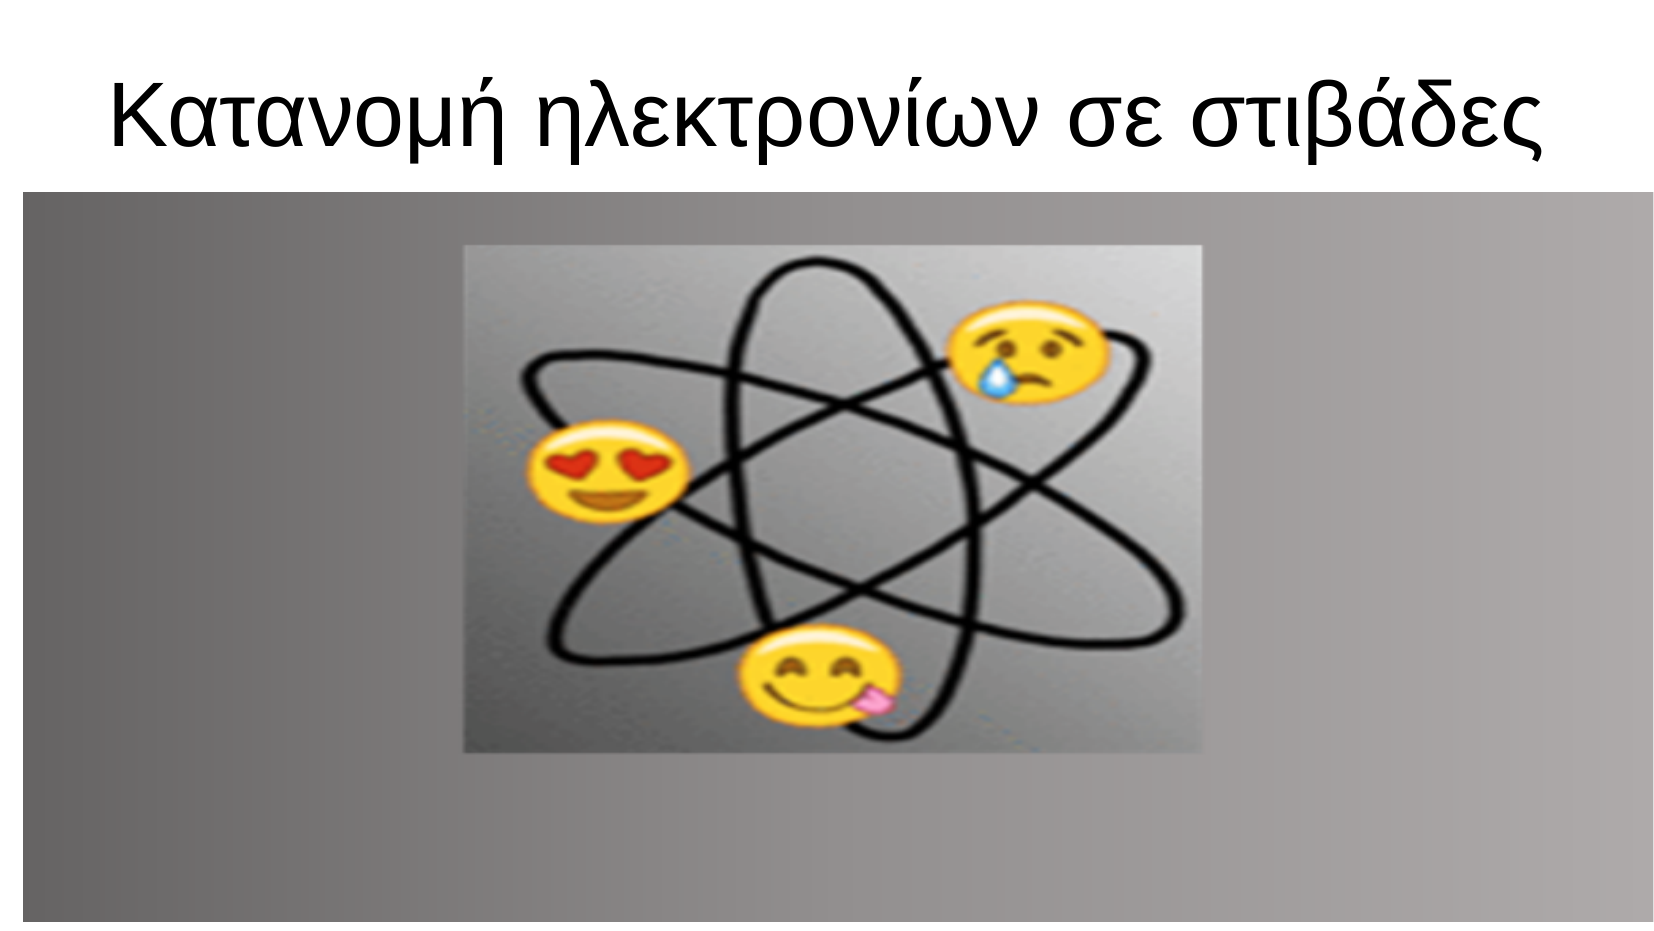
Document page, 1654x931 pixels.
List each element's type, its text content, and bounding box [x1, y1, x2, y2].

title Κατανομή ηλεκτρονίων σε στιβάδες [82, 37, 1571, 192]
picture [23, 192, 1654, 922]
